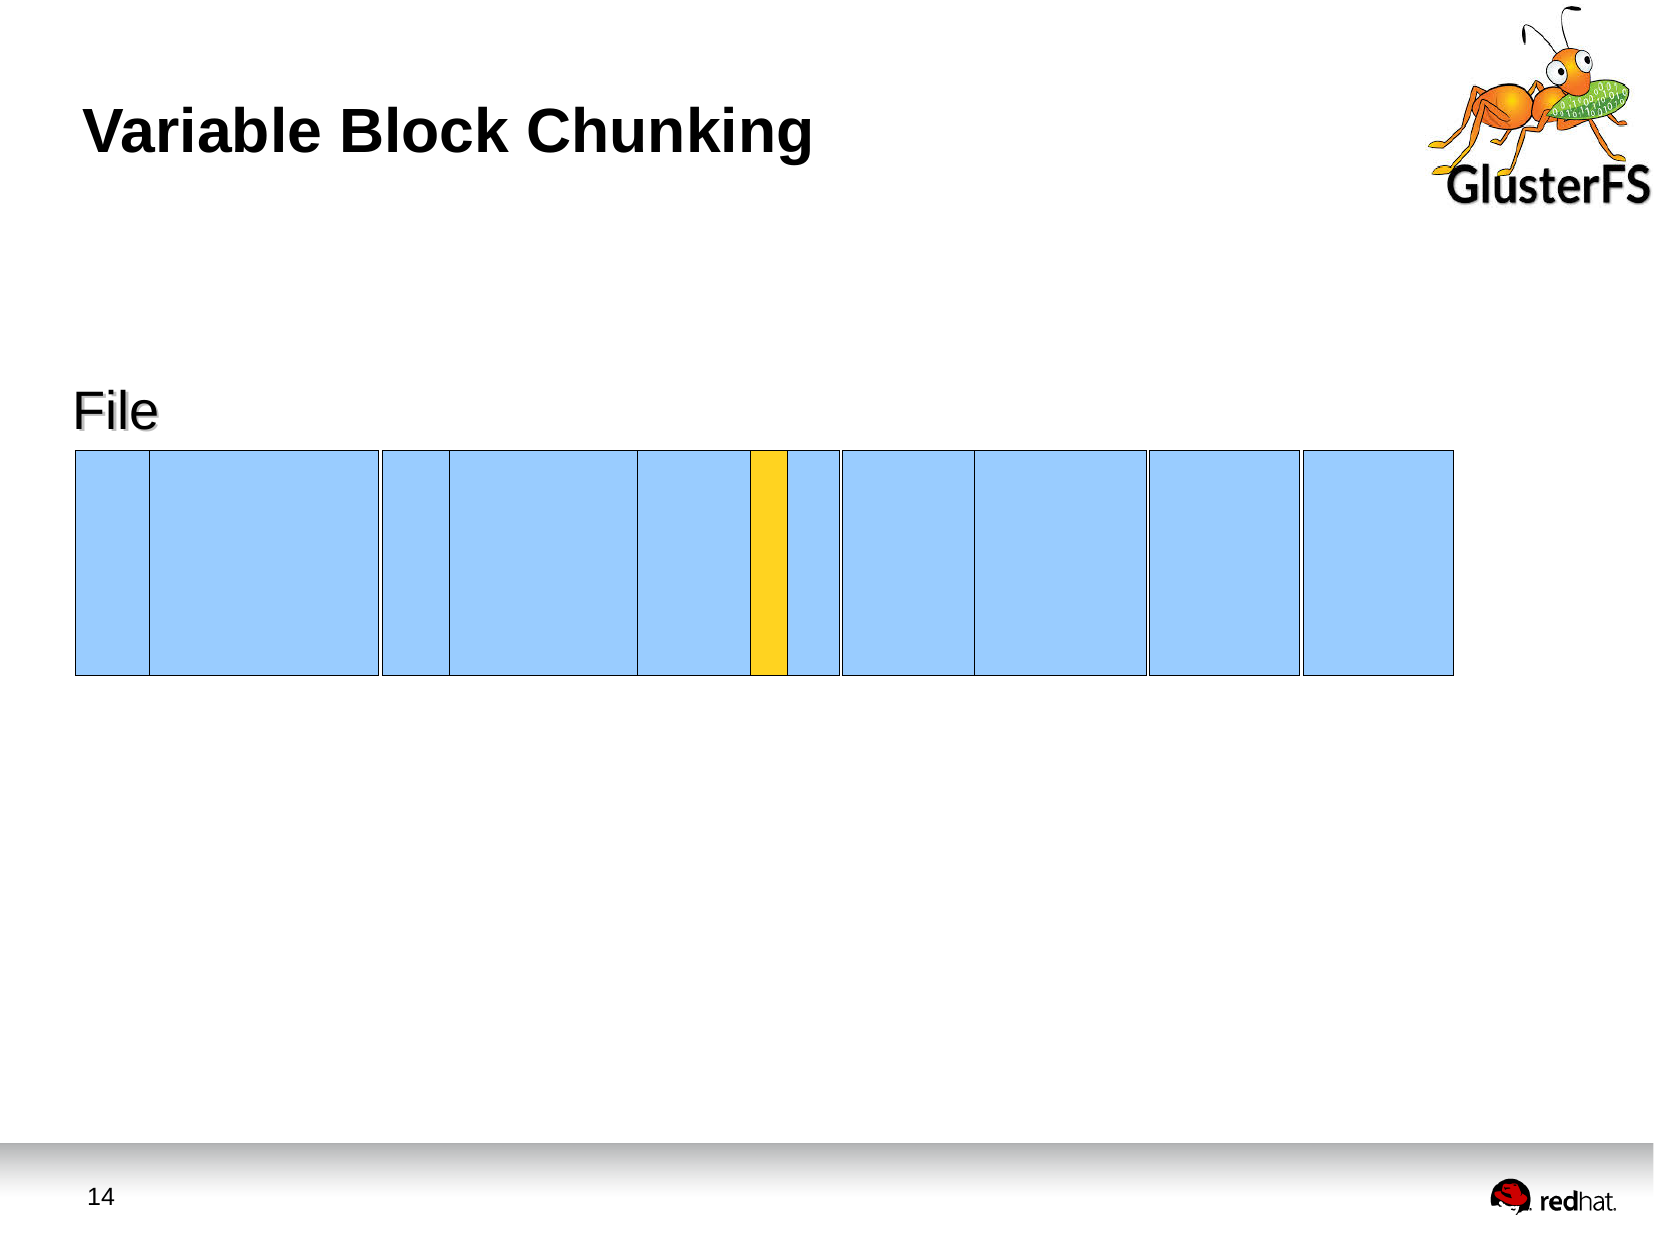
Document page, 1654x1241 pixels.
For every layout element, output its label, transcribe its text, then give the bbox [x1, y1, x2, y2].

text_box [842, 450, 1147, 676]
title Variable Block Chunking [82, 37, 1426, 226]
text_box [75, 450, 379, 676]
text_box [1303, 450, 1454, 676]
text_box File [57, 372, 175, 449]
picture [1425, 4, 1653, 208]
text_box [382, 450, 840, 676]
picture [0, 1143, 1654, 1241]
text_box [1149, 450, 1300, 676]
